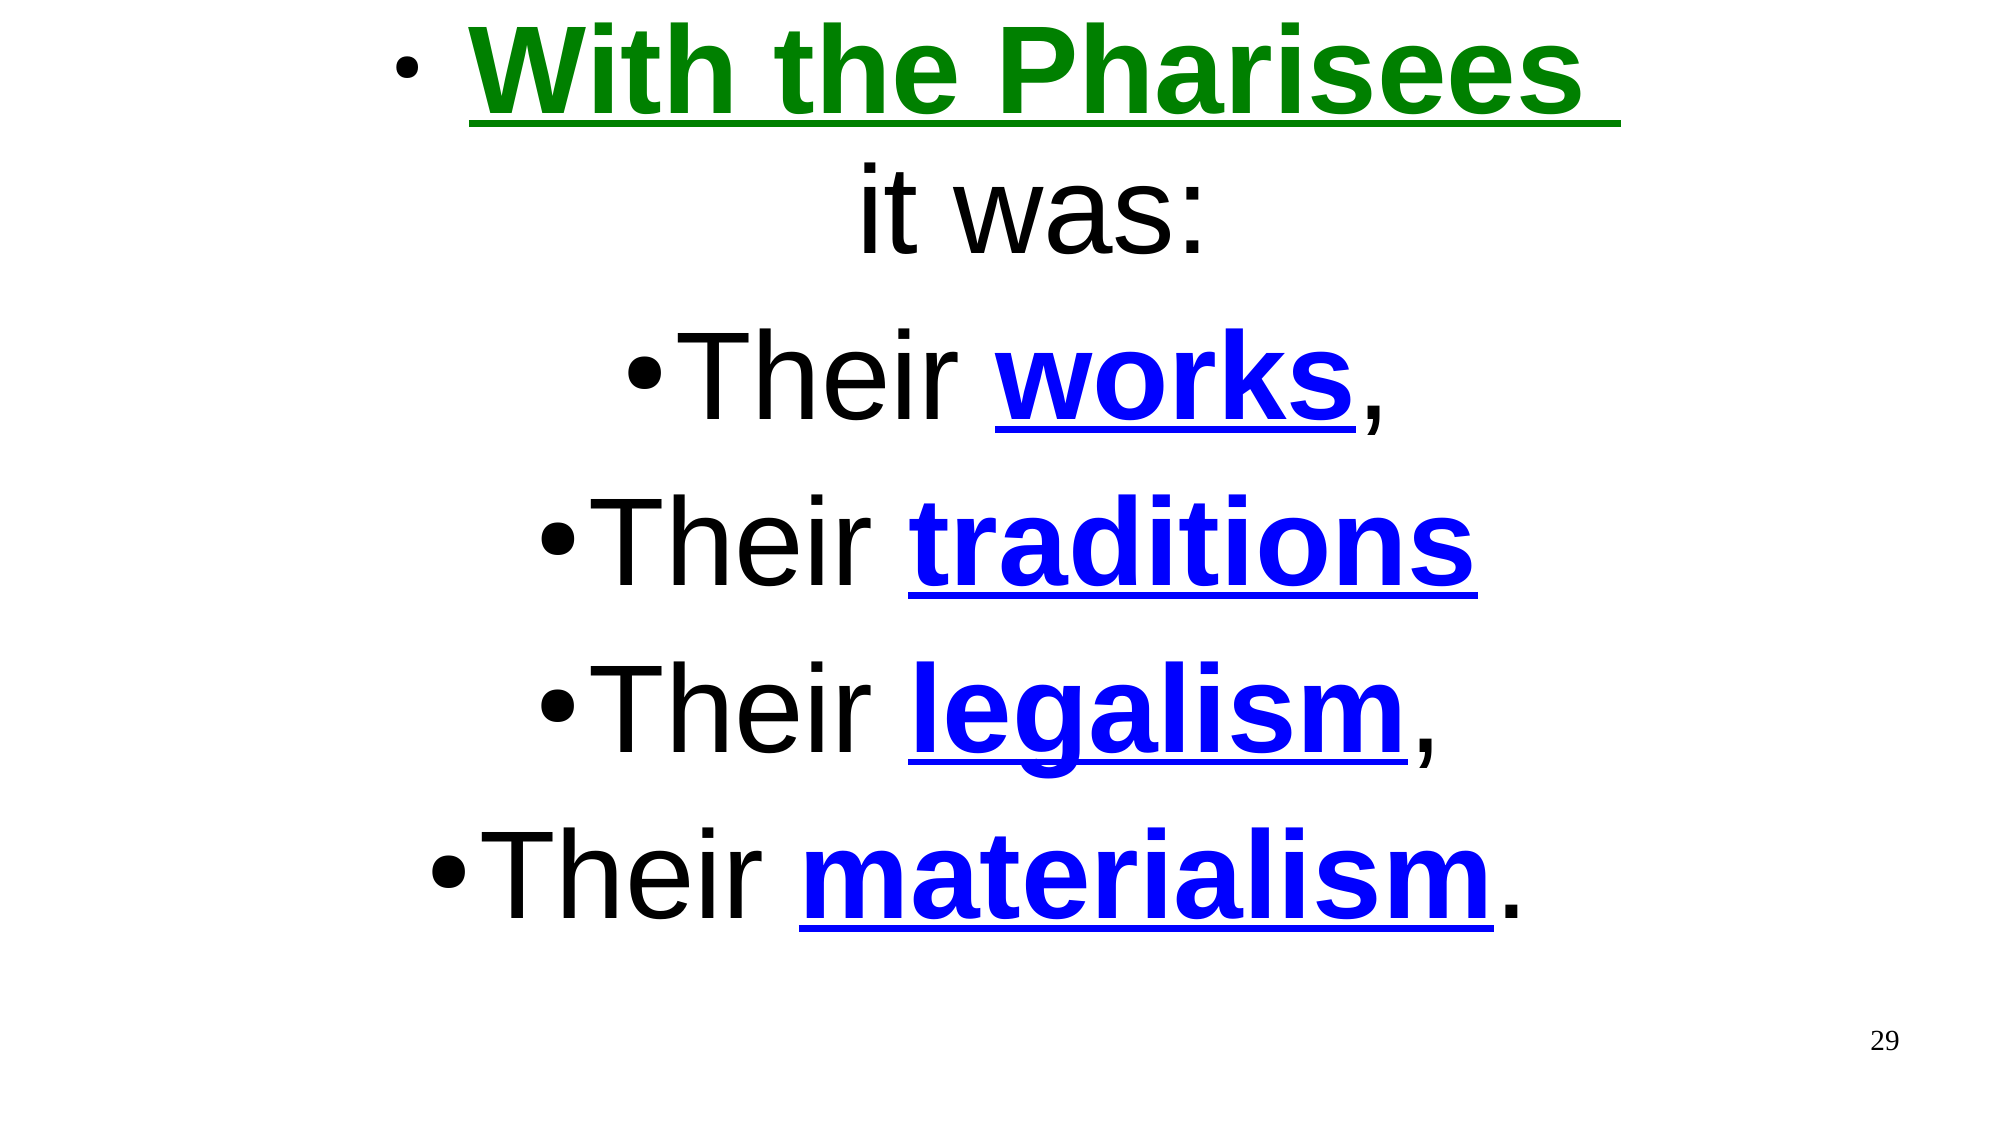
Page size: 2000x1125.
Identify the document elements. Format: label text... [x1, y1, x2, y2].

list With the Pharisees it was: Their works, Their traditions Their legalism, Their materialism. [0, 0, 1996, 1123]
